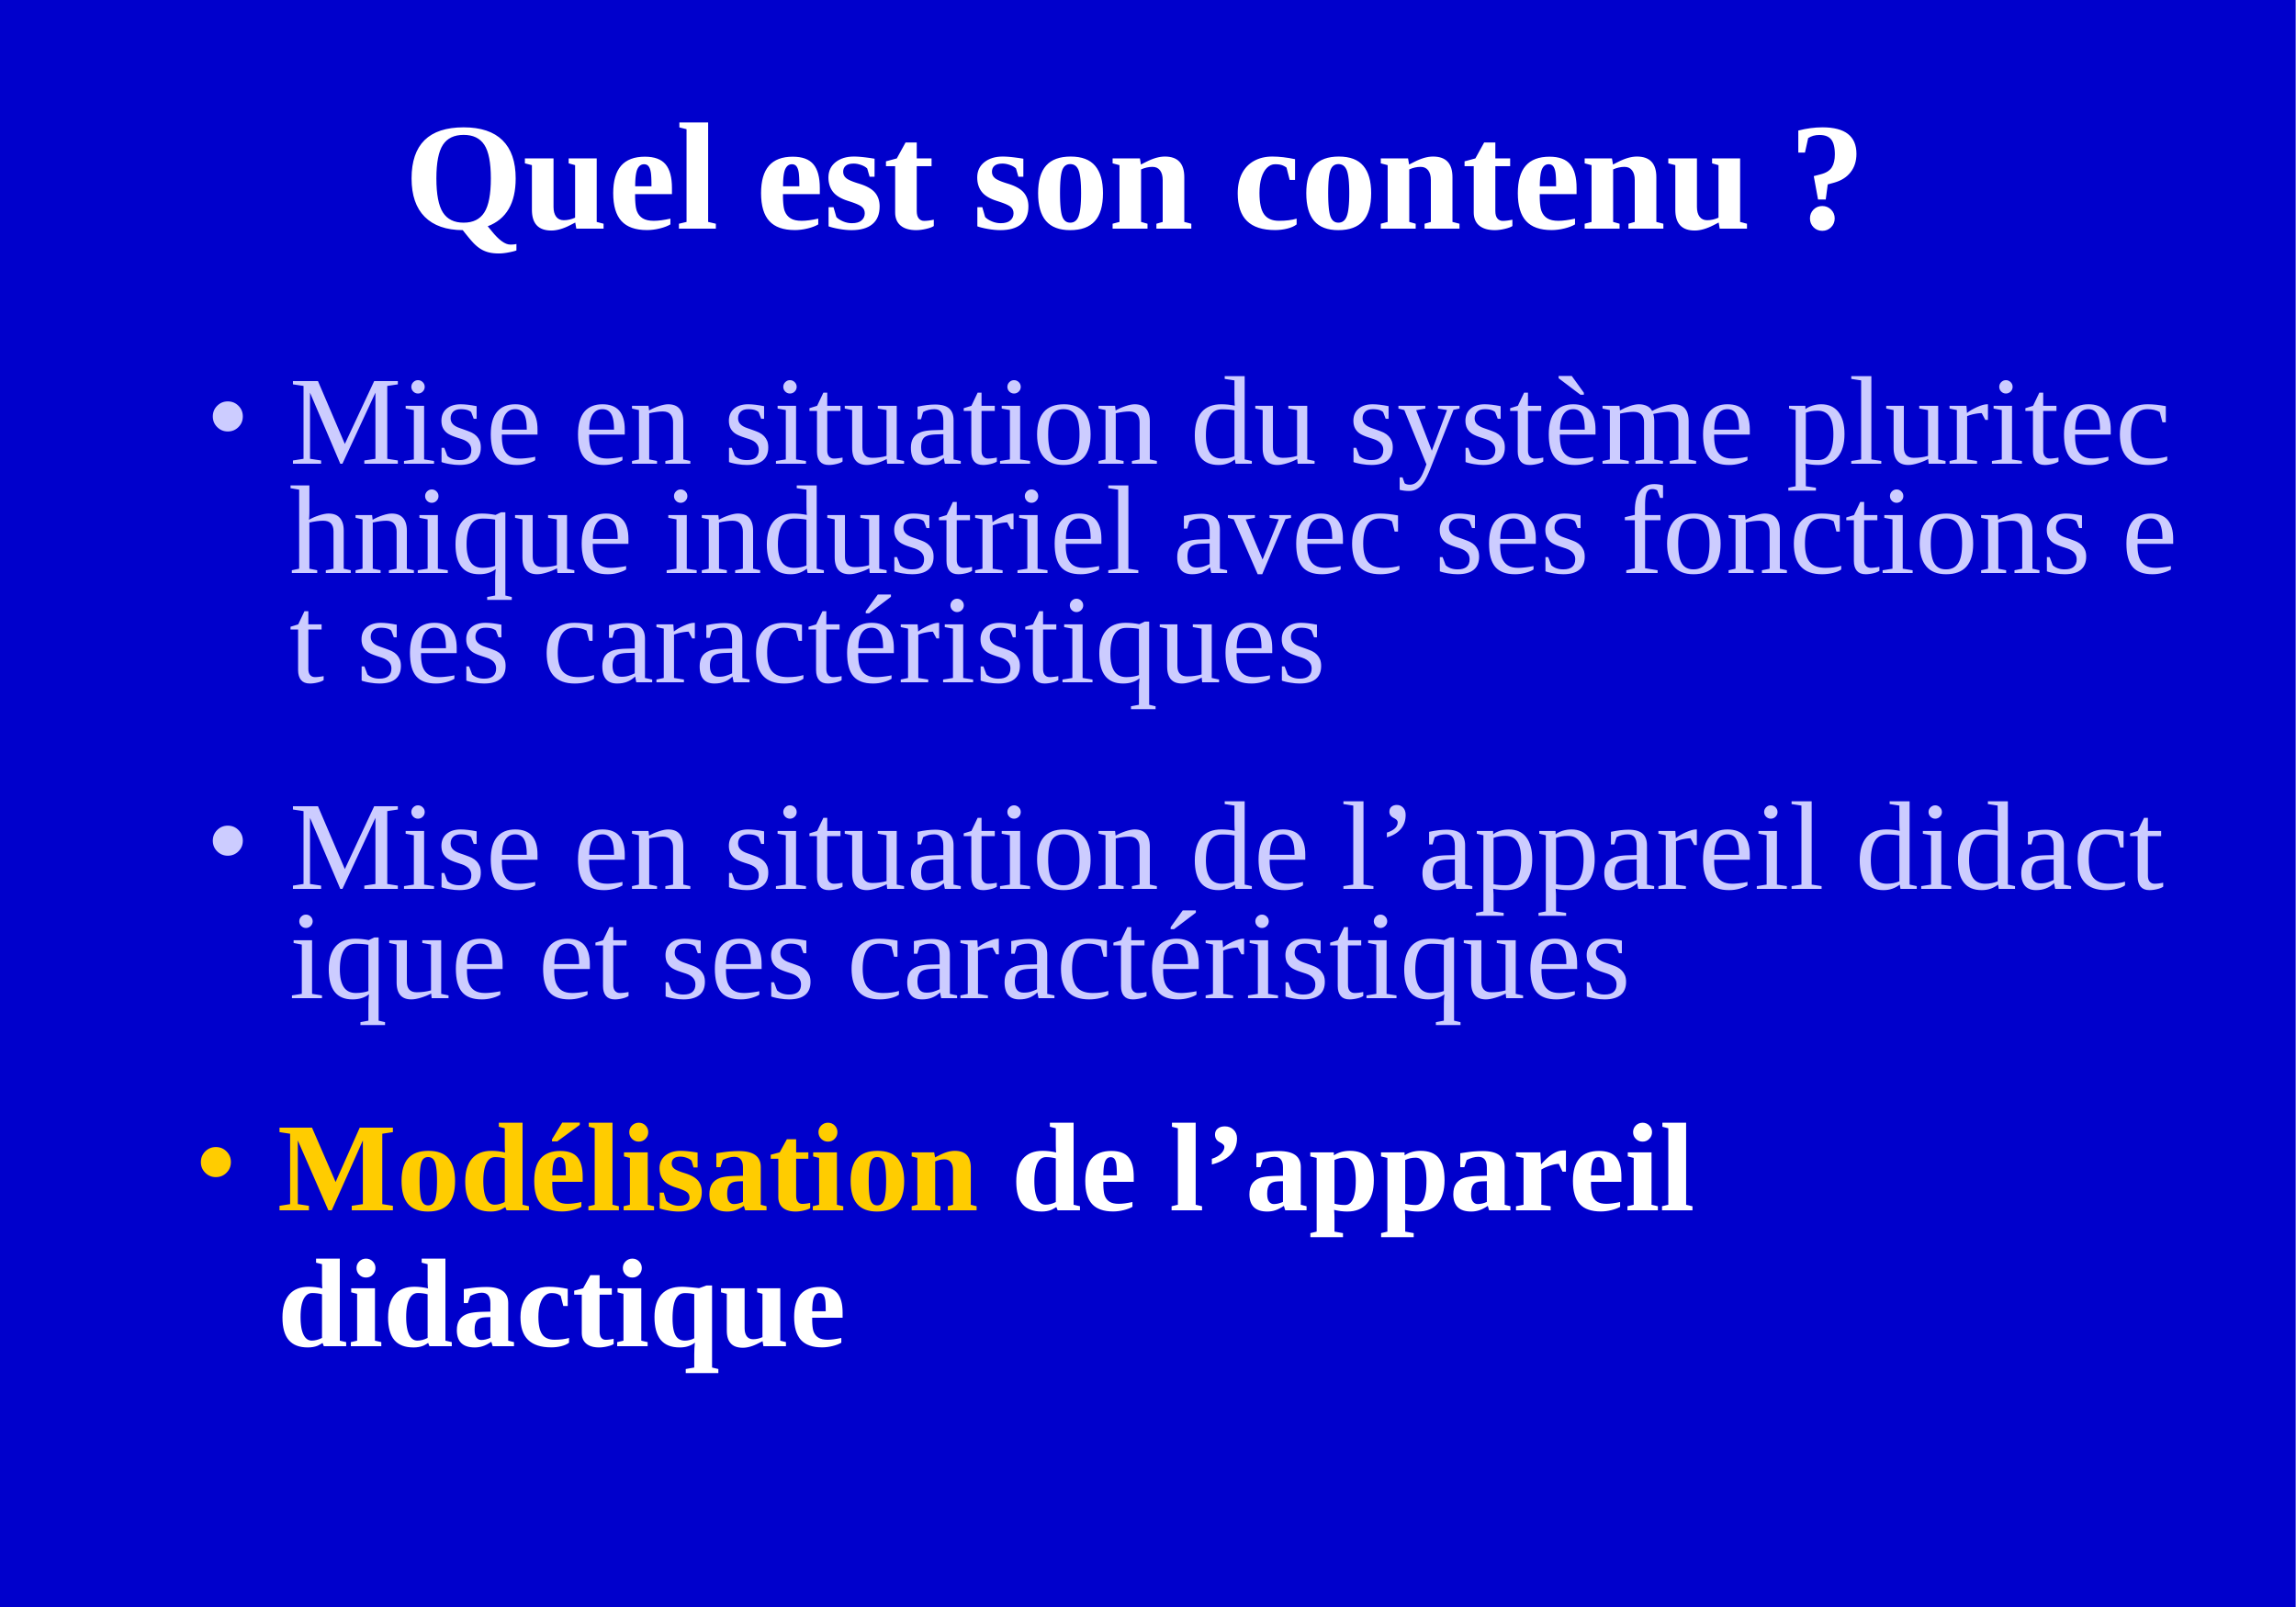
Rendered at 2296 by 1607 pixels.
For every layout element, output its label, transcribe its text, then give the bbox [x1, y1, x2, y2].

text_box Mise en situation de l’appareil didactique et ses caractéristiques [183, 769, 2204, 1137]
text_box Modélisation de l’appareil didactique [172, 1090, 2193, 1423]
list Mise en situation du système pluritechnique industriel avec ses fonctions et ses caractéristiques [183, 344, 2204, 769]
title Quel est son contenu ? [160, 34, 2112, 303]
